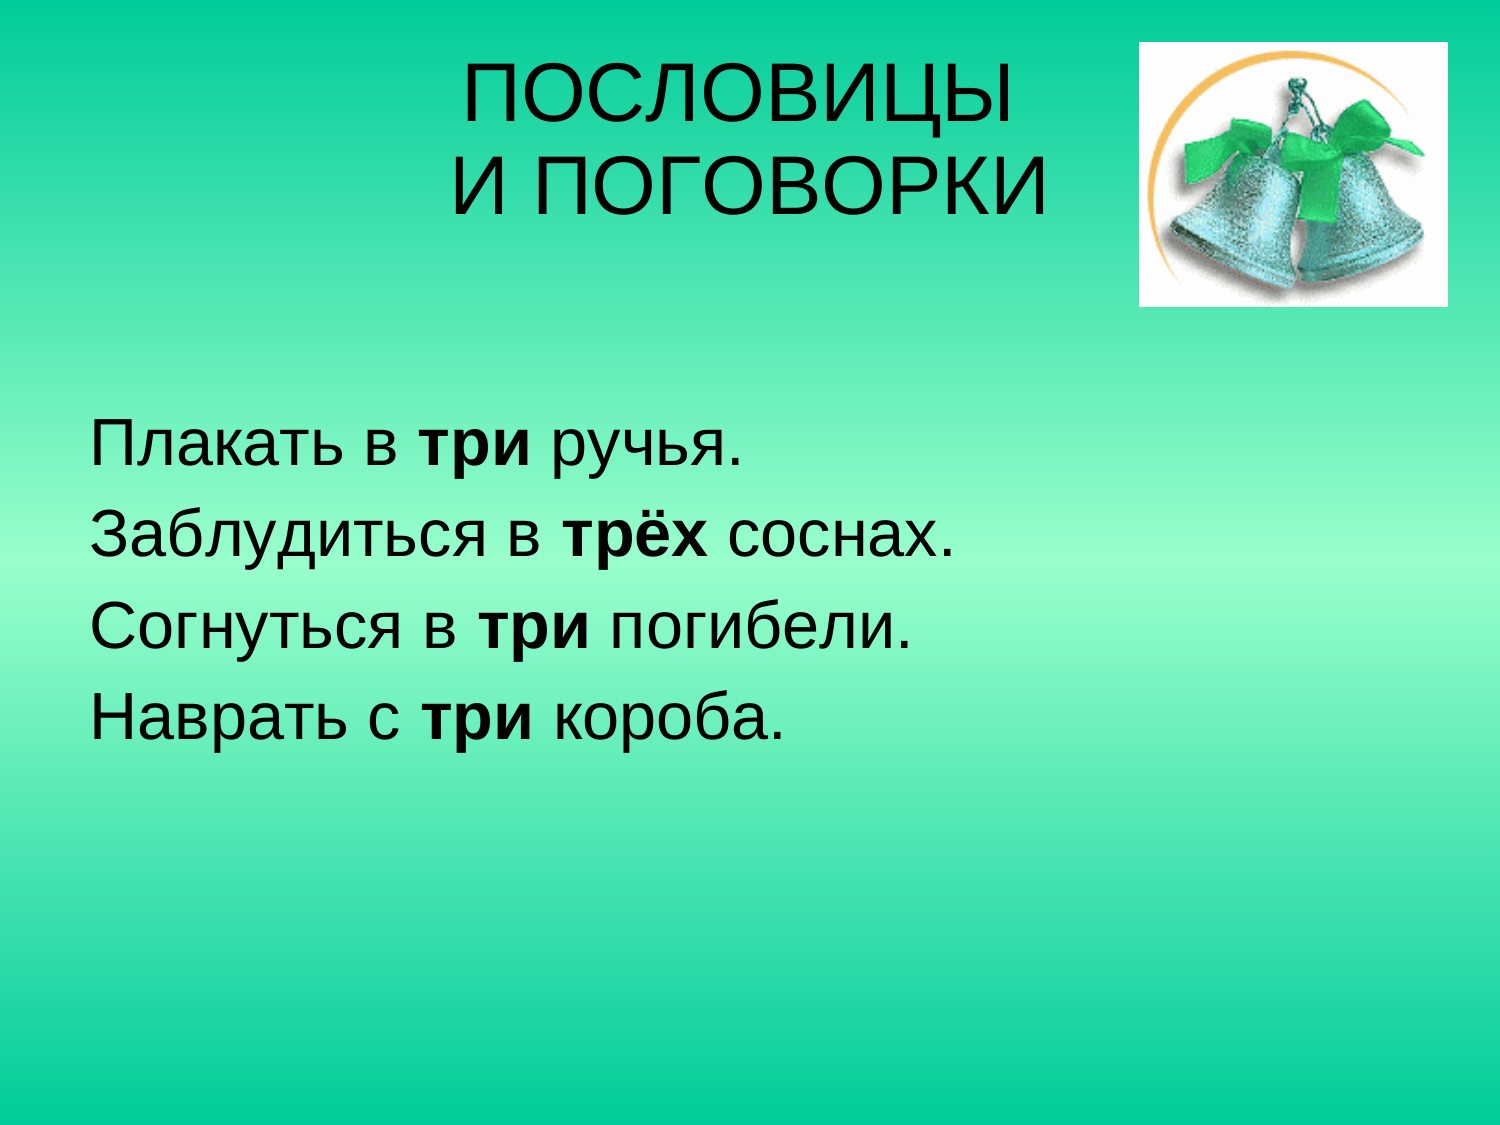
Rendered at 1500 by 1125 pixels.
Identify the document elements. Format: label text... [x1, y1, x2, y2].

title ПОСЛОВИЦЫ И ПОГОВОРКИ [75, 31, 1426, 247]
picture [1139, 42, 1448, 307]
list Плакать в три ручья. Заблудиться в трёх соснах. Согнуться в три погибели. Наврать с три короба. [75, 397, 1426, 1006]
